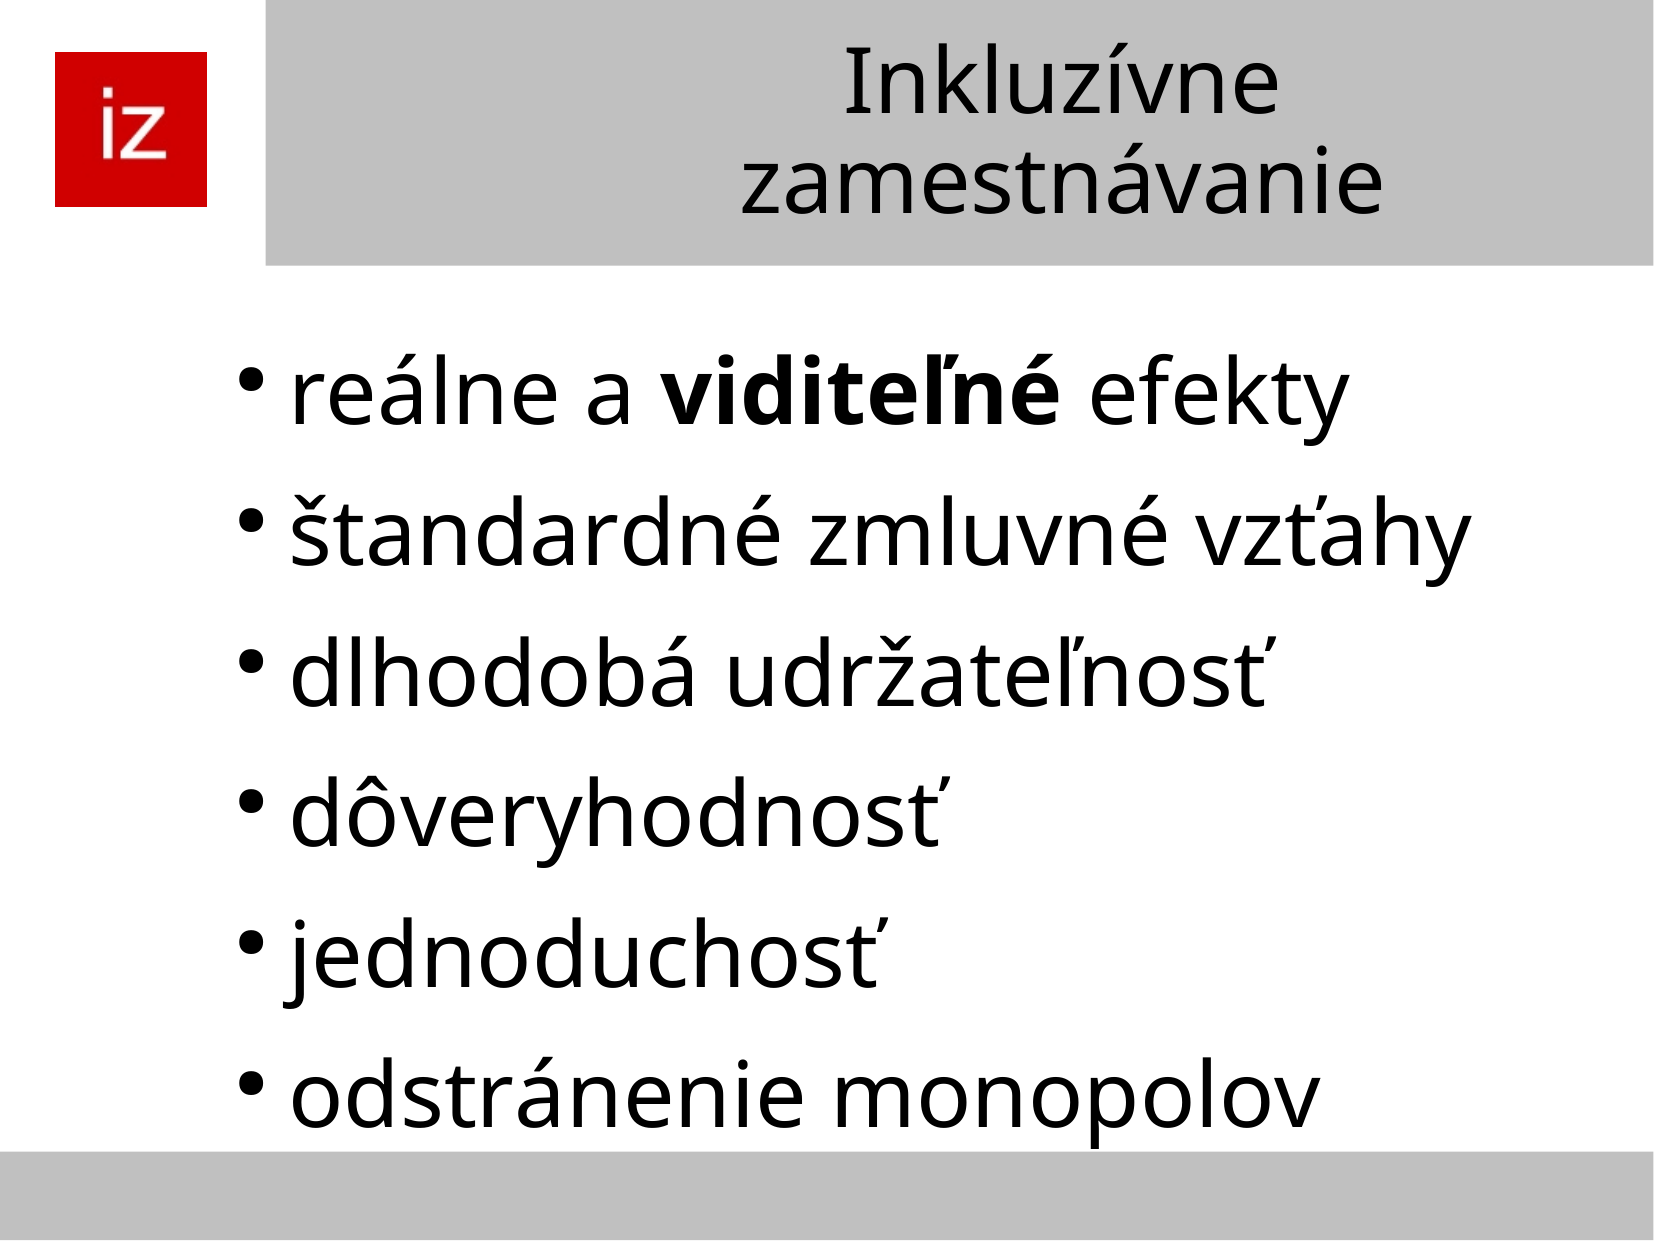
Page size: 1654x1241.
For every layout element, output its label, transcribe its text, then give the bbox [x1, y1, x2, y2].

list reálne a viditeľné efekty štandardné zmluvné vzťahy dlhodobá udržateľnosť dôveryhodnosť jednoduchosť odstránenie monopolov [121, 344, 1533, 1126]
picture [55, 52, 207, 207]
title Inkluzívne zamestnávanie [561, 29, 1565, 237]
